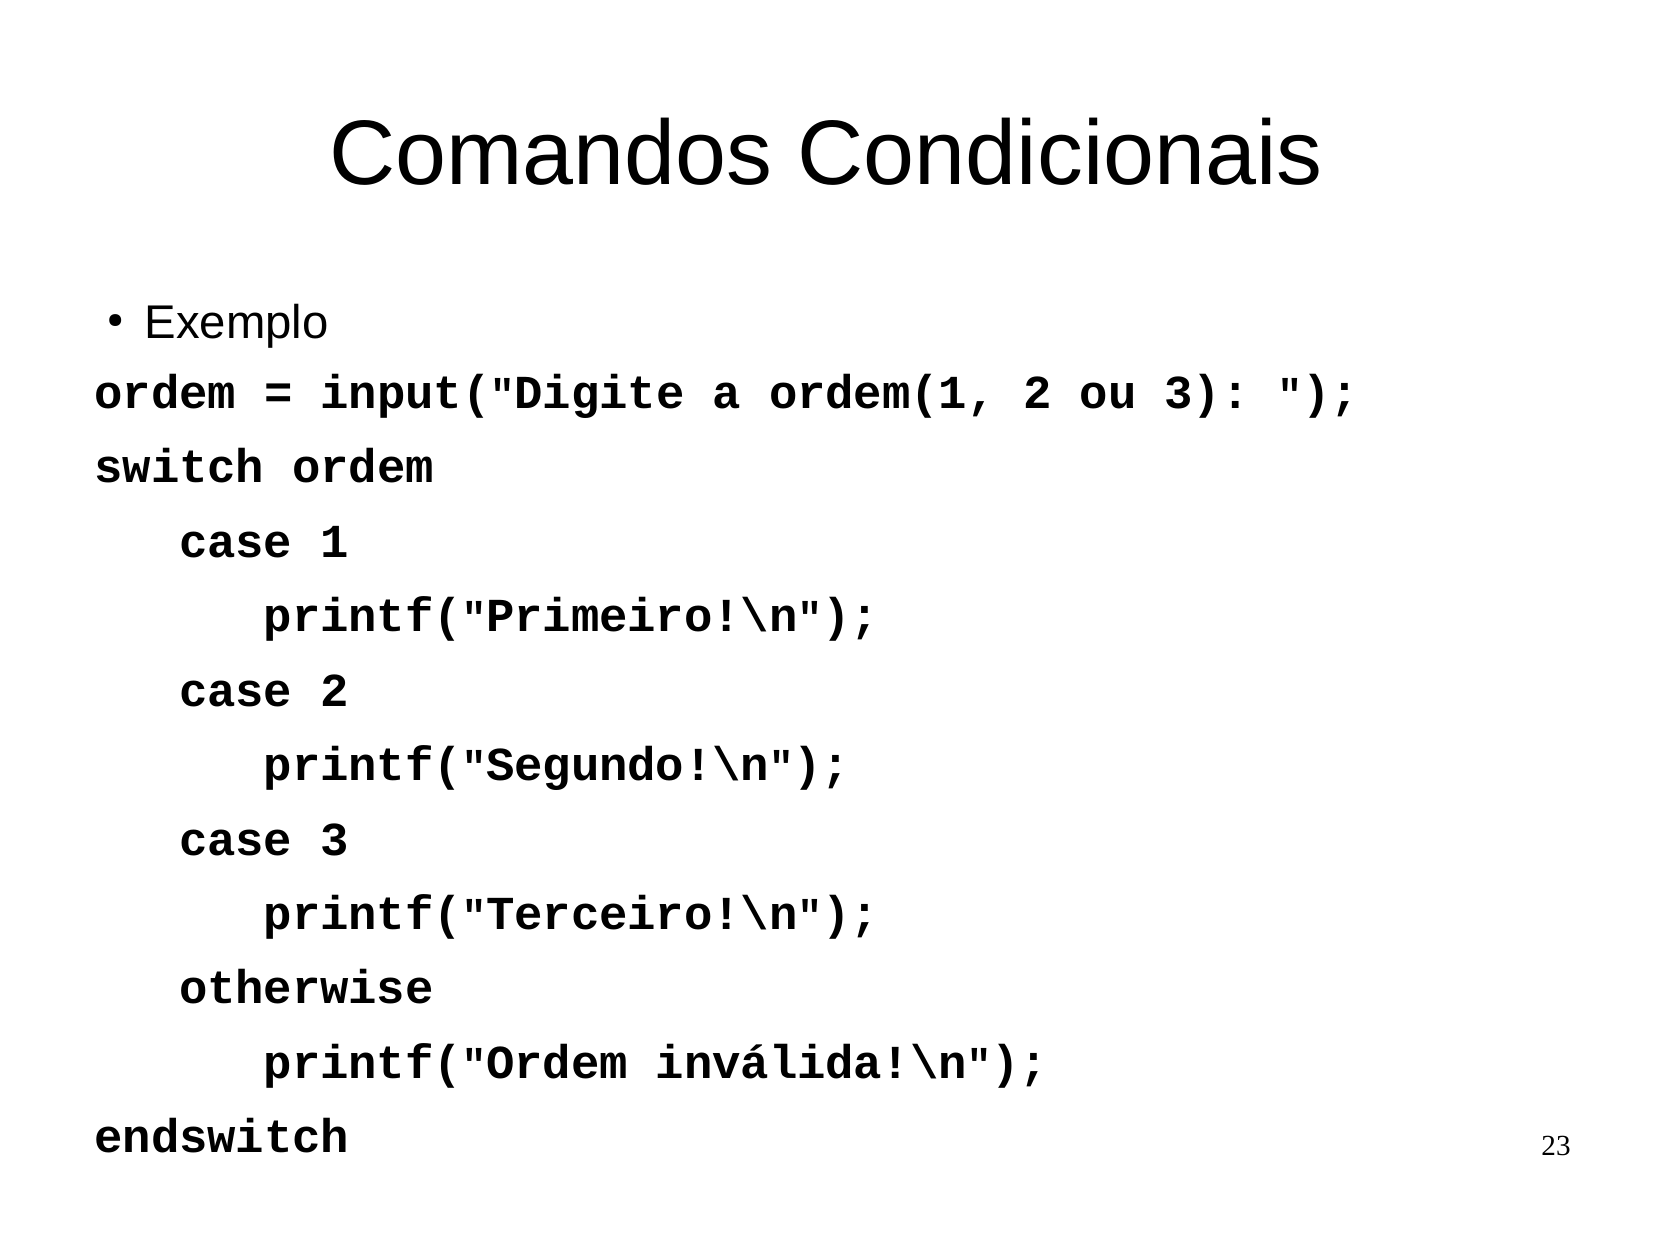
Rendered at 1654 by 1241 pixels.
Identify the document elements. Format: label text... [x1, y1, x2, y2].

list Exemplo ordem = input("Digite a ordem(1, 2 ou 3): "); switch ordem case 1 printf("Primeiro!\n"); case 2 printf("Segundo!\n"); case 3 printf("Terceiro!\n"); otherwise printf("Ordem inválida!\n"); endswitch [94, 295, 1560, 1182]
title Comandos Condicionais [82, 49, 1571, 257]
